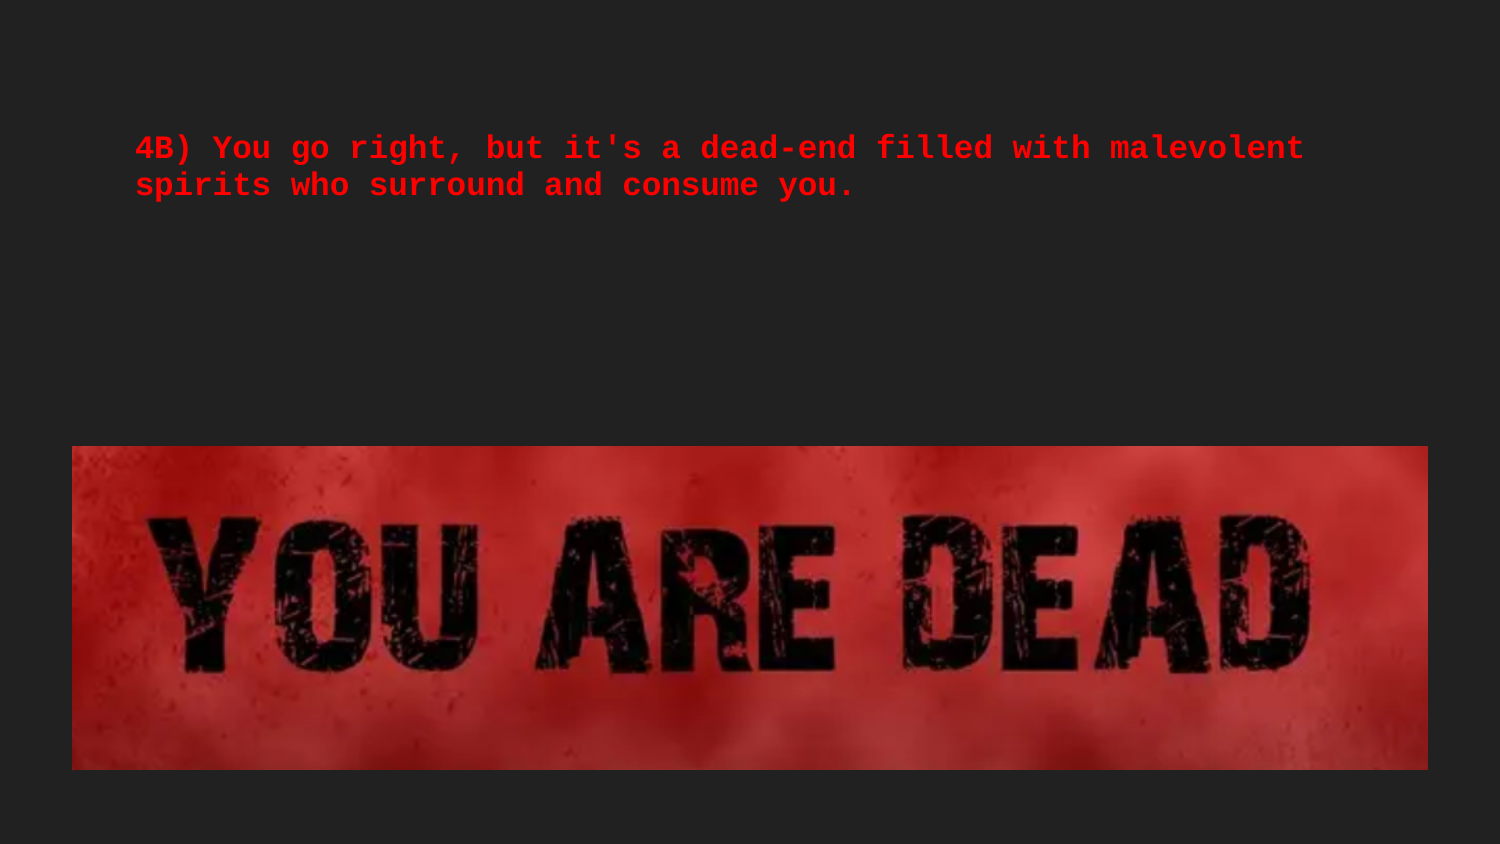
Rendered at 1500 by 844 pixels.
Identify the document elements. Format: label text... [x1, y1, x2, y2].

picture [72, 446, 1428, 770]
title 4B) You go right, but it's a dead-end filled with malevolent spirits who surround and consume you. [119, 116, 1401, 410]
